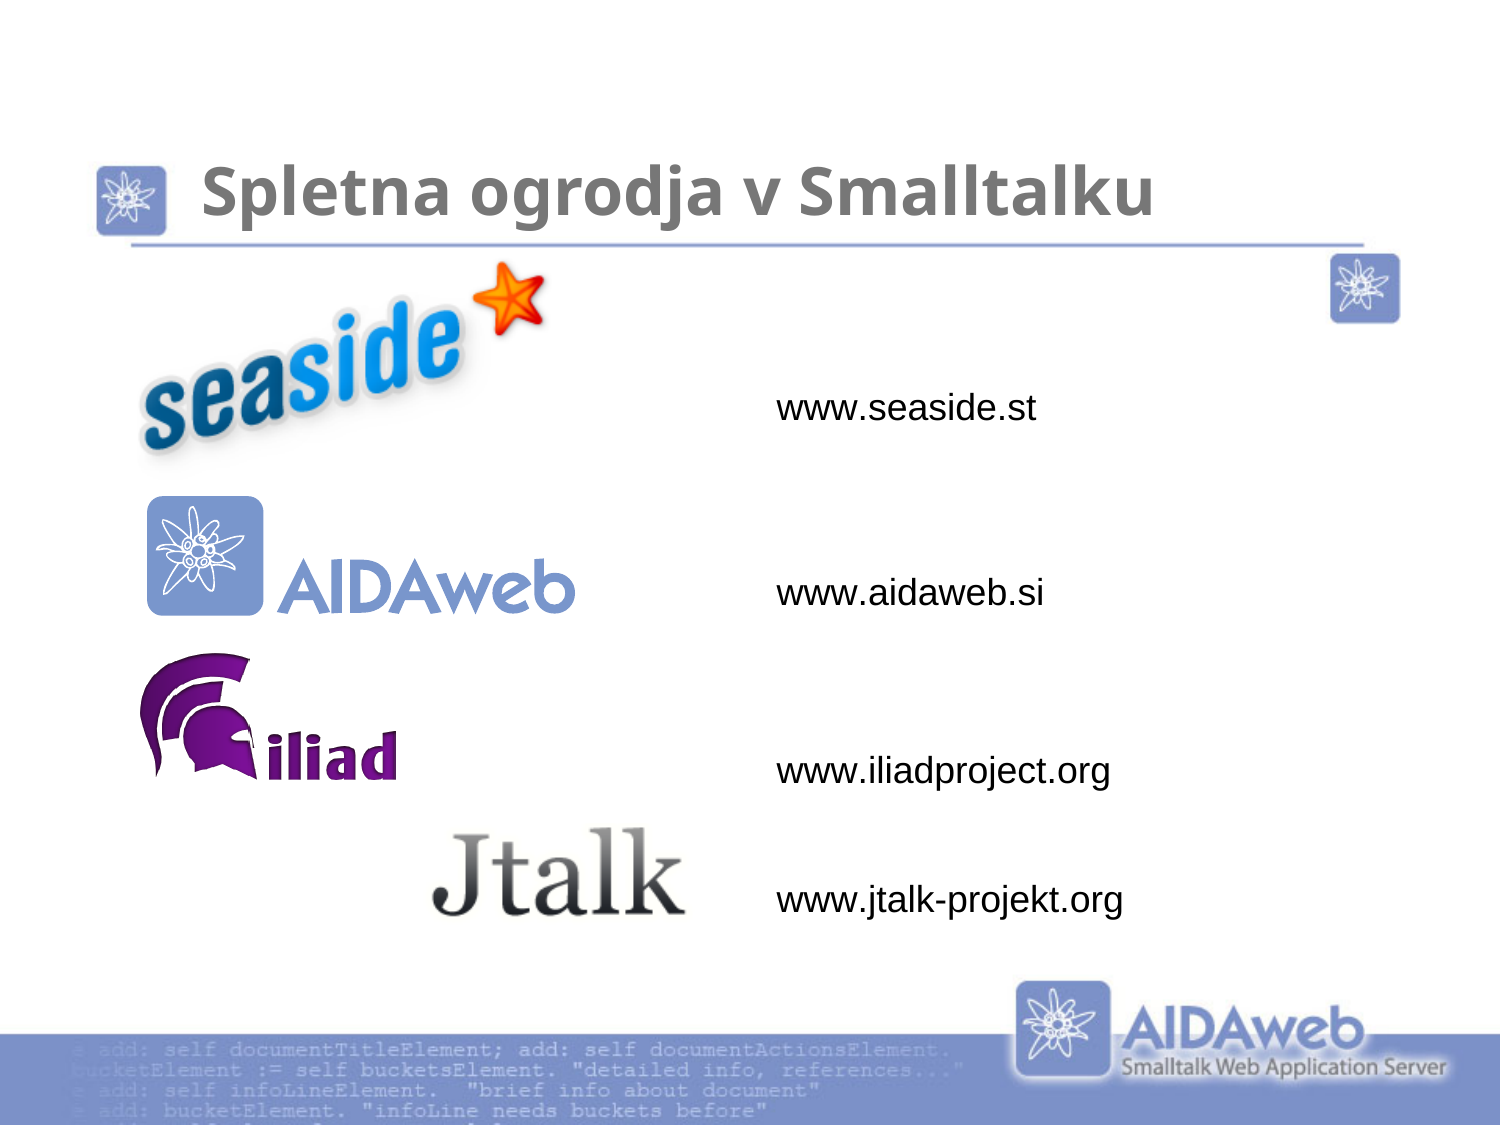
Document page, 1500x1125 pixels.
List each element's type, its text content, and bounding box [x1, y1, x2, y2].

text_box www.seaside.st [761, 375, 1050, 436]
text_box www.jtalk-projekt.org [761, 868, 1137, 928]
title Spletna ogrodja v Smalltalku [181, 66, 1364, 244]
text_box www.aidaweb.si [761, 561, 1057, 621]
picture [0, 0, 1500, 1125]
chart [112, 442, 591, 792]
text_box www.iliadproject.org [761, 738, 1124, 799]
